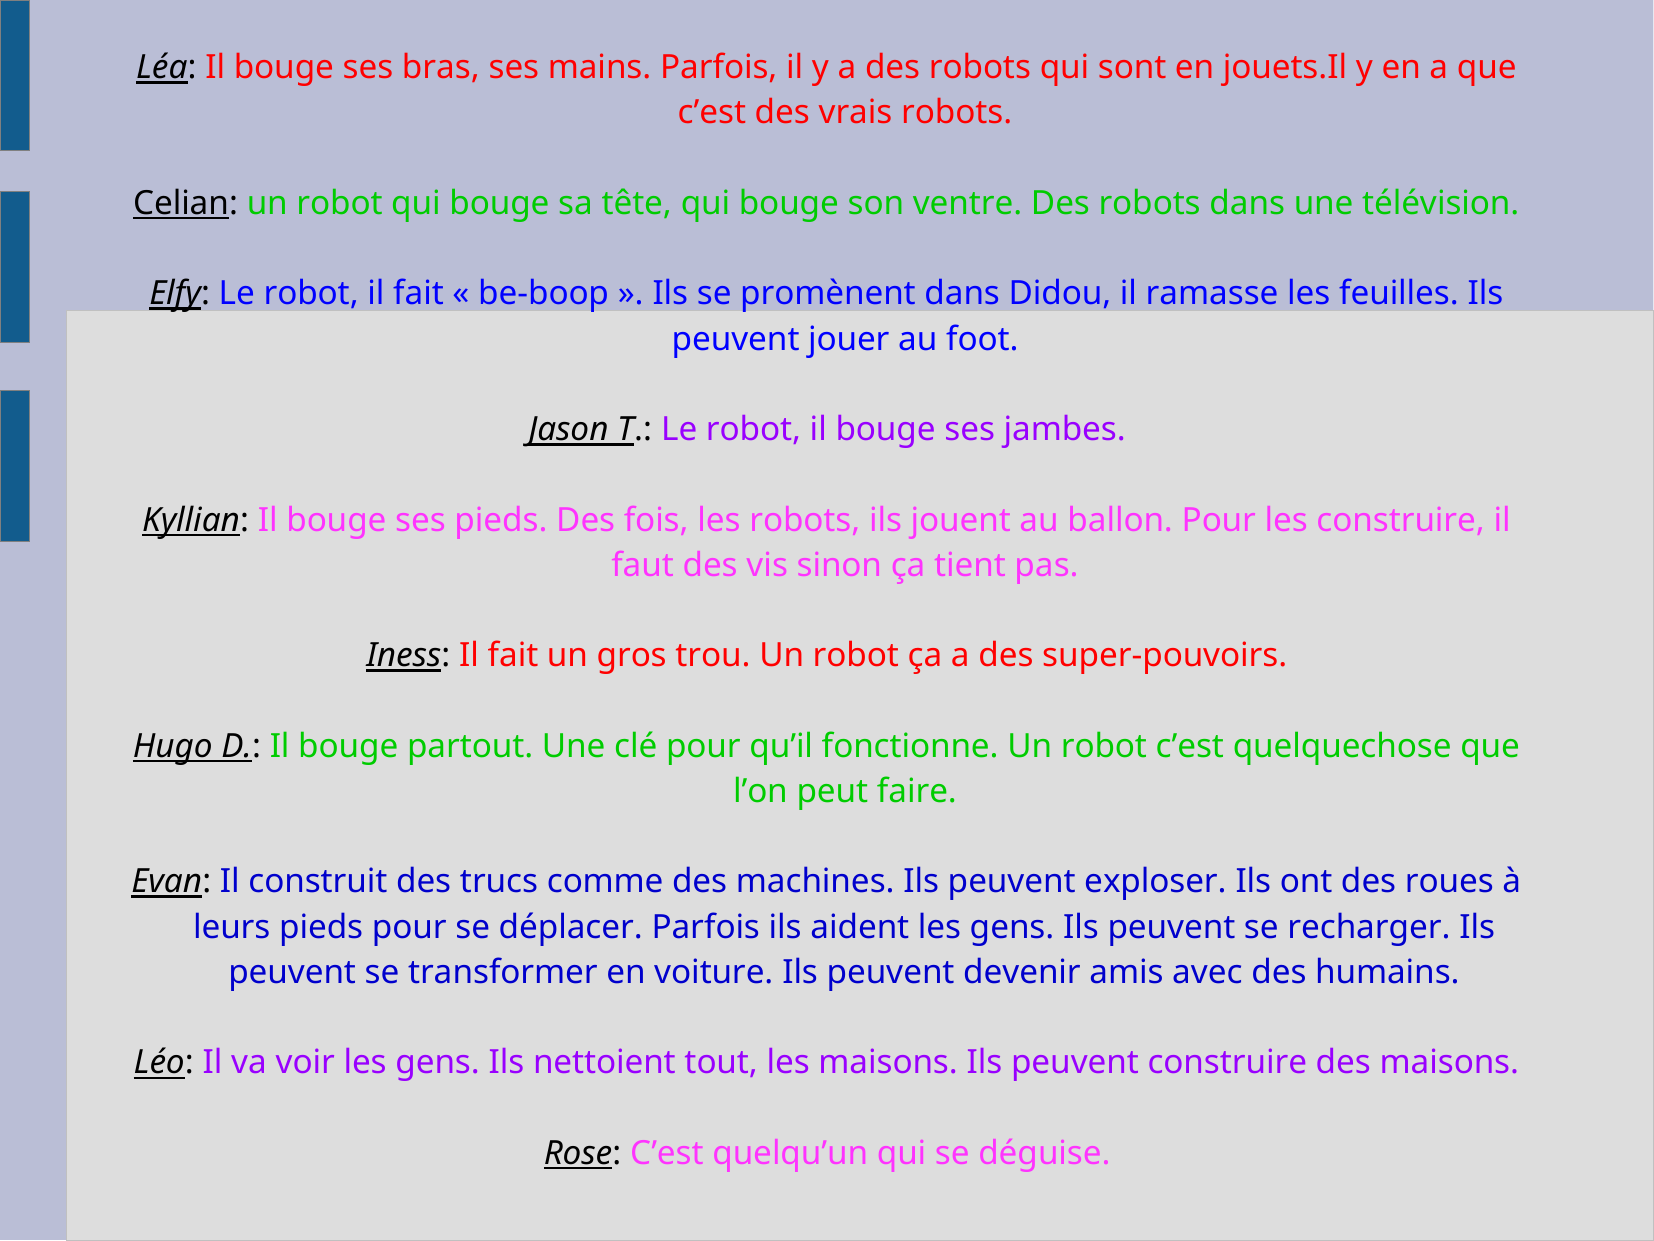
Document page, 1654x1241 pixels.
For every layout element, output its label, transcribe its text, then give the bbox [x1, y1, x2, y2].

subtitle Léa: Il bouge ses bras, ses mains. Parfois, il y a des robots qui sont en jouets.Il y en a que c’est des vrais robots. Celian: un robot qui bouge sa tête, qui bouge son ventre. Des robots dans une télévision. Elfy: Le robot, il fait « be-boop ». Ils se promènent dans Didou, il ramasse les feuilles. Ils peuvent jouer au foot. Jason T.: Le robot, il bouge ses jambes. Kyllian: Il bouge ses pieds. Des fois, les robots, ils jouent au ballon. Pour les construire, il faut des vis sinon ça tient pas. Iness: Il fait un gros trou. Un robot ça a des super-pouvoirs. Hugo D.: Il bouge partout. Une clé pour qu’il fonctionne. Un robot c’est quelquechose que l’on peut faire. Evan: Il construit des trucs comme des machines. Ils peuvent exploser. Ils ont des roues à leurs pieds pour se déplacer. Parfois ils aident les gens. Ils peuvent se recharger. Ils peuvent se transformer en voiture. Ils peuvent devenir amis avec des humains. Léo: Il va voir les gens. Ils nettoient tout, les maisons. Ils peuvent construire des maisons. Rose: C’est quelqu’un qui se déguise. [121, 27, 1534, 1191]
